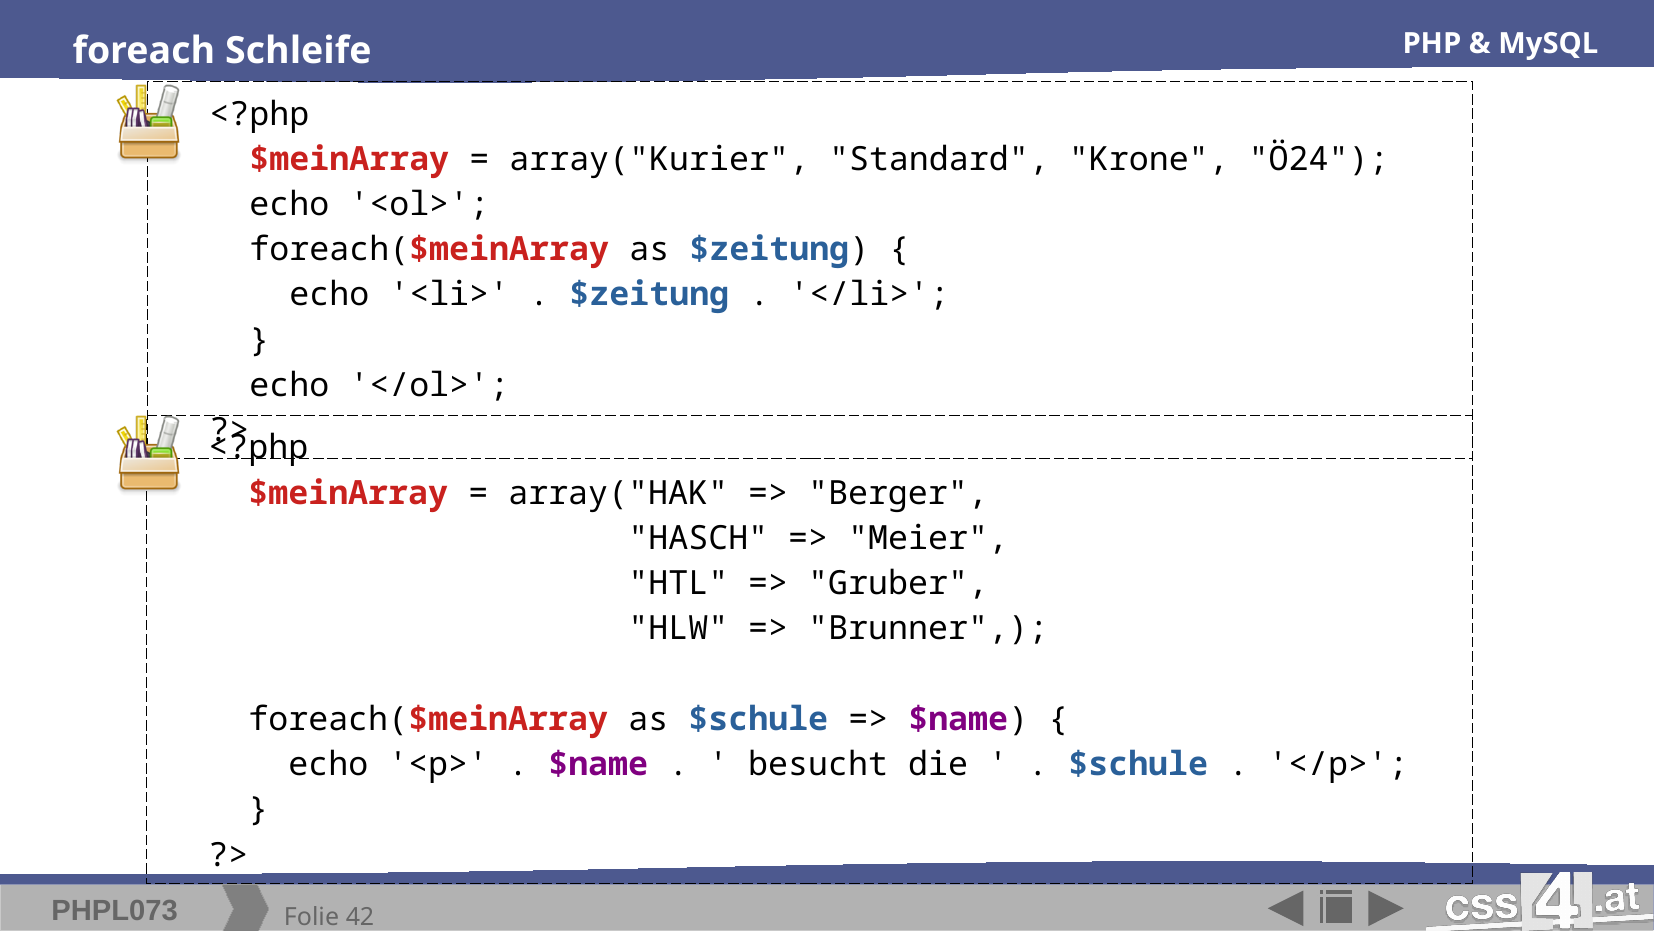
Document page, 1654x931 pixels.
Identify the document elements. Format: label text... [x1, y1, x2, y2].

text_box PHP & MySQL [1387, 15, 1619, 60]
text_box [0, 0, 1654, 83]
text_box [0, 861, 1654, 931]
picture [108, 81, 191, 165]
text_box <?php $meinArray = array("HAK" => "Berger", "HASCH" => "Meier", "HTL" => "Gruber", "HLW" => "Brunner",); foreach($meinArray as $schule => $name) { echo '<p>' . $name . ' besucht die ' . $schule . '</p>'; } ?> [146, 460, 1473, 839]
text_box foreach Schleife [57, 16, 469, 69]
text_box <?php $meinArray = array("Kurier", "Standard", "Krone", "Ö24"); echo '<ol>'; foreach($meinArray as $zeitung) { echo '<li>' . $zeitung . '</li>'; } echo '</ol>'; ?> [147, 118, 1473, 423]
picture [1426, 872, 1654, 931]
text_box Folie <Foliennummer> [269, 891, 542, 931]
text_box PHPL073 [36, 886, 209, 931]
picture [108, 412, 191, 496]
